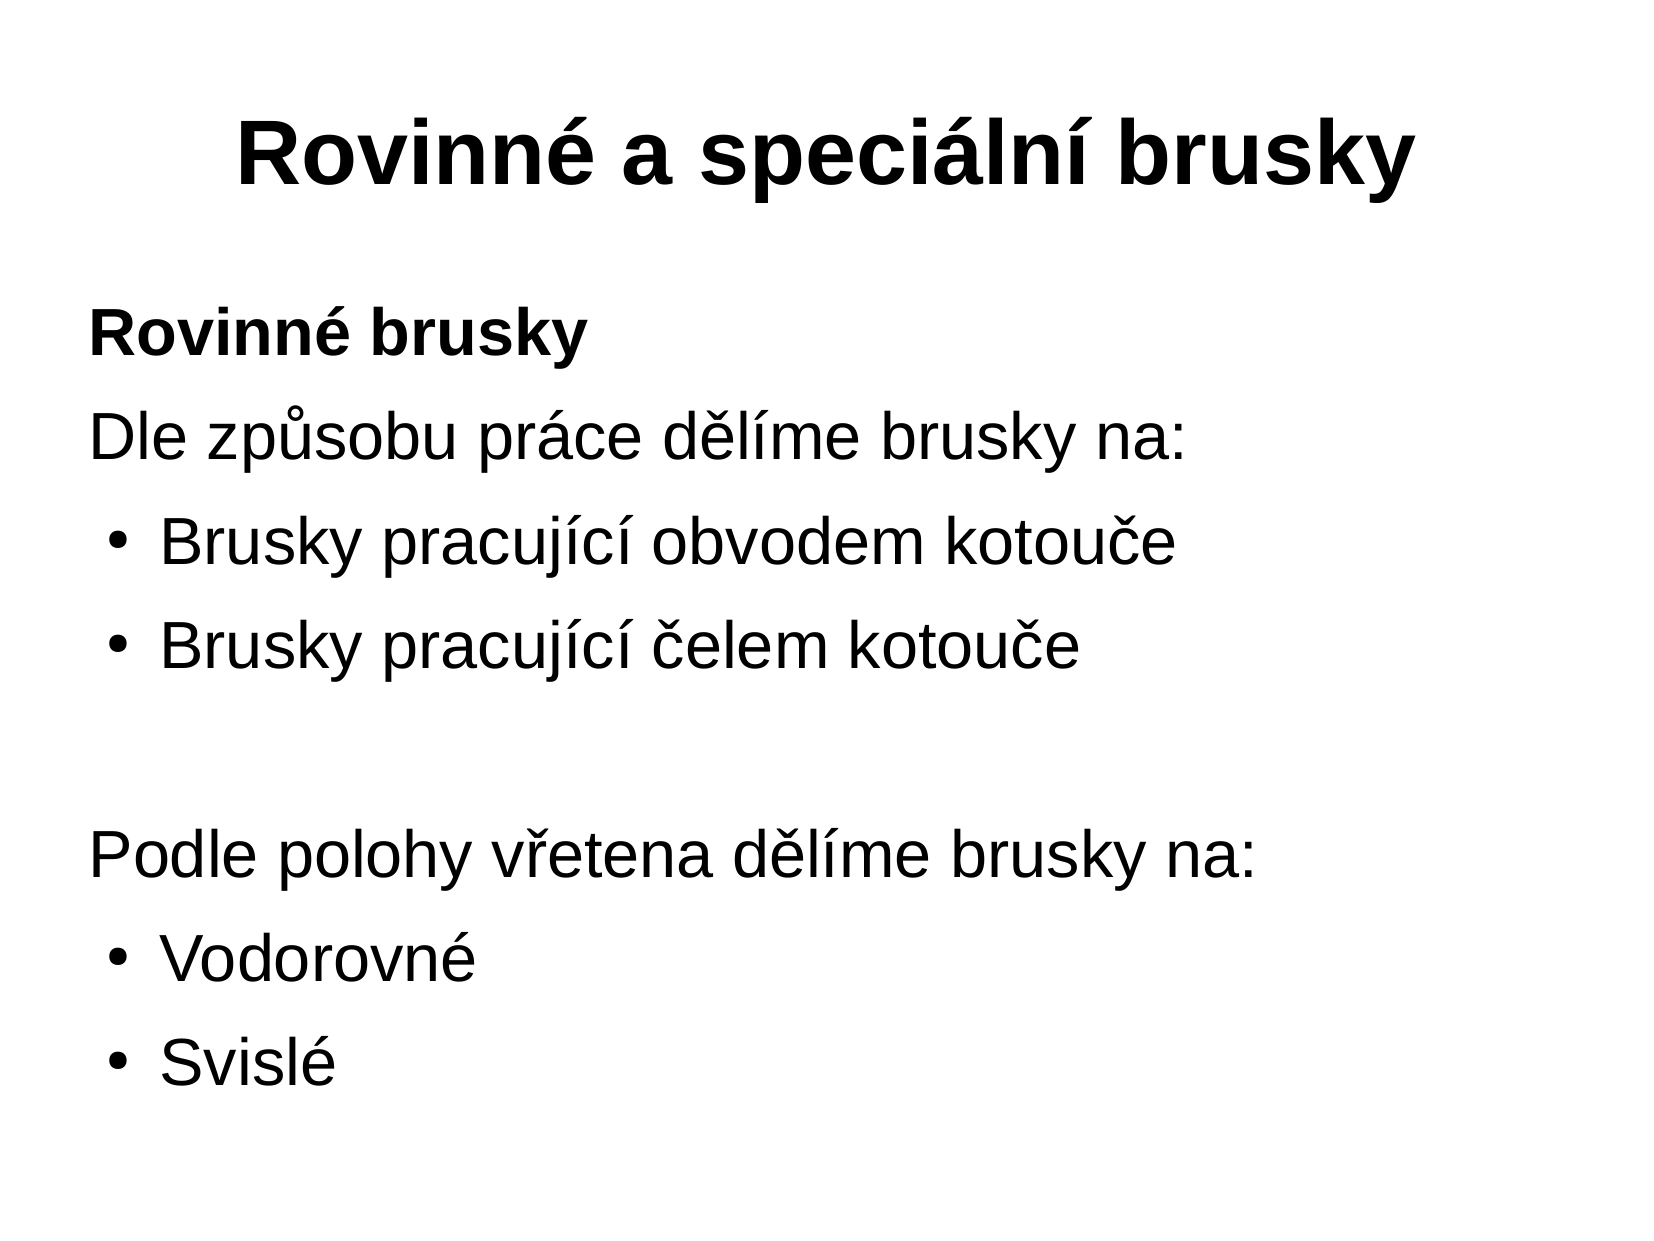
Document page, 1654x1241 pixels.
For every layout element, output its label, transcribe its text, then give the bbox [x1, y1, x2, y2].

title Rovinné a speciální brusky [82, 49, 1571, 257]
list Rovinné brusky Dle způsobu práce dělíme brusky na: Brusky pracující obvodem kotouče Brusky pracující čelem kotouče Podle polohy vřetena dělíme brusky na: Vodorovné Svislé [88, 295, 1571, 1114]
